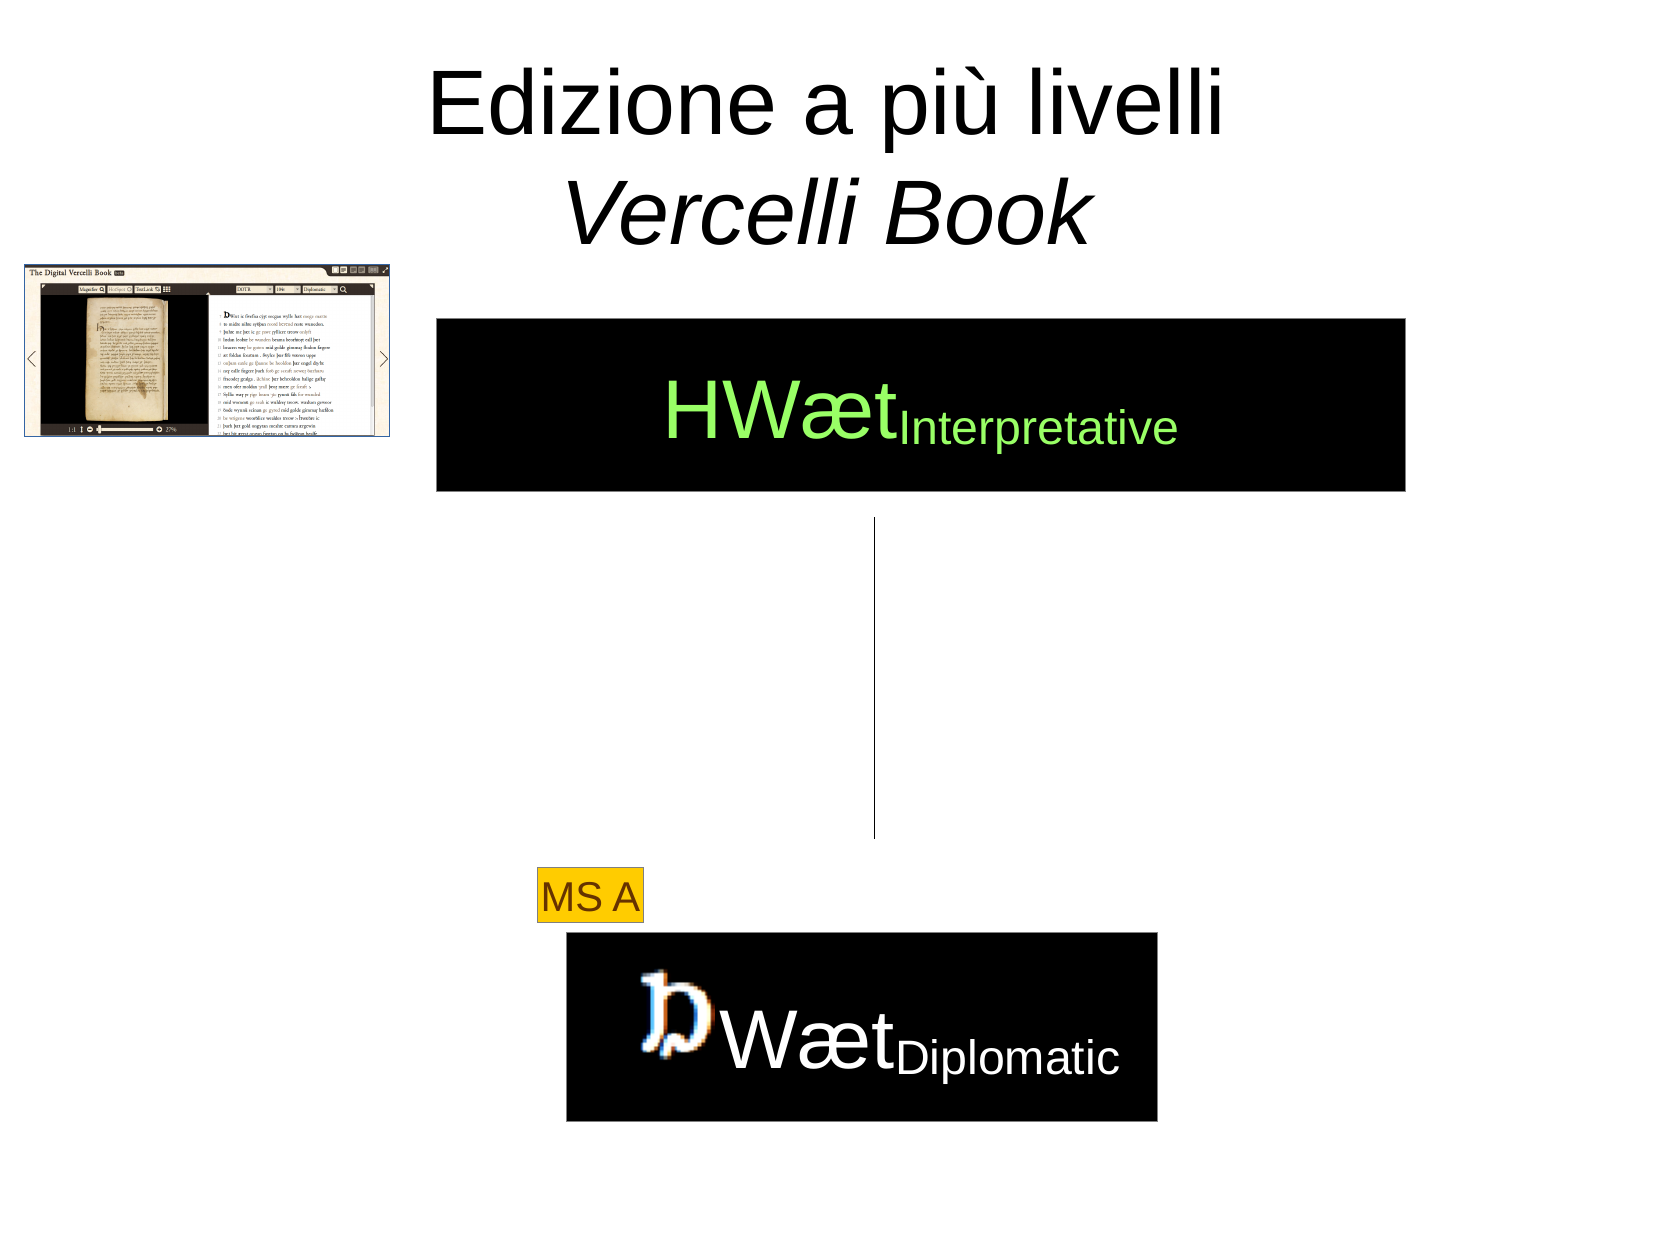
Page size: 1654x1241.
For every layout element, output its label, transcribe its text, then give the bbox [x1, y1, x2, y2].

picture [24, 264, 390, 437]
text_box HWætInterpretative [436, 318, 1406, 492]
text_box Edizione a più livelli Vercelli Book [82, 49, 1571, 257]
text_box MS A [537, 867, 644, 923]
text_box WætDiplomatic [566, 932, 1158, 1122]
picture [632, 964, 715, 1062]
